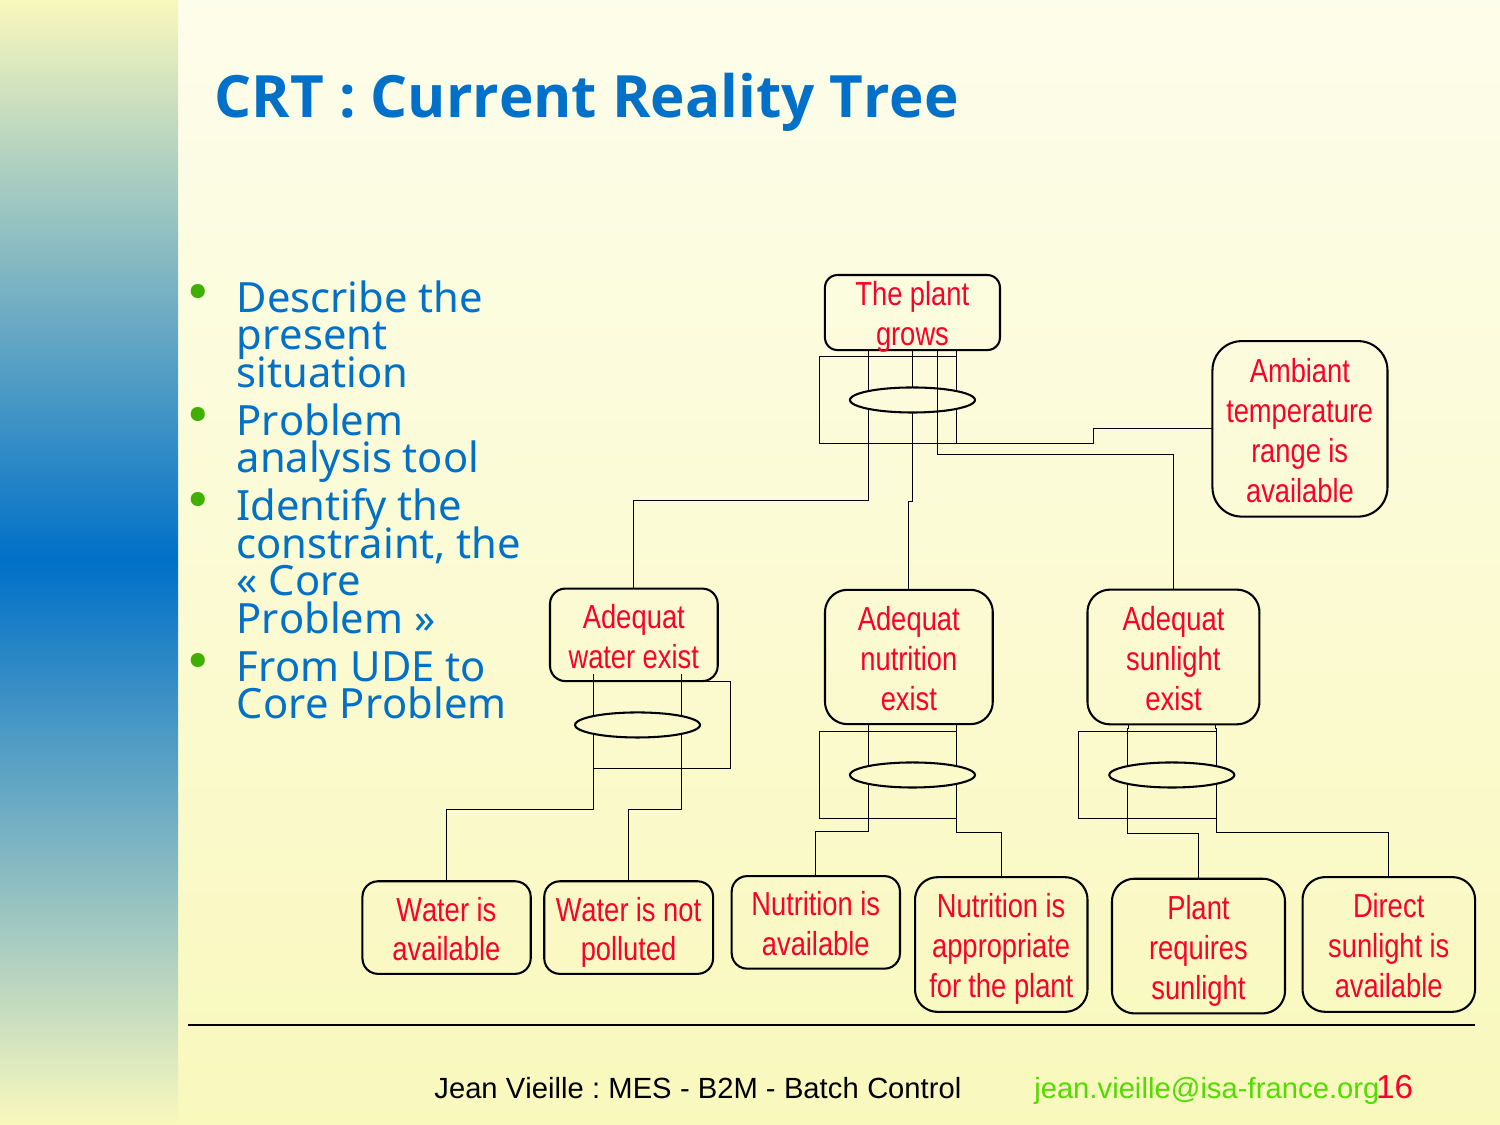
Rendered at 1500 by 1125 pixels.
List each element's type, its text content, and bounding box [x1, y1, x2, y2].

title CRT : Current Reality Tree [199, 24, 1466, 163]
list Describe the present situation Problem analysis tool Identify the constraint, the « Core Problem » From UDE to Core Problem [99, 275, 561, 1001]
text_box Water is available [362, 881, 531, 974]
text_box Direct sunlight is available [1302, 877, 1476, 1012]
text_box Nutrition is appropriate for the plant [915, 877, 1088, 1012]
text_box Adequat nutrition exist [825, 589, 993, 725]
text_box Plant requires sunlight [1112, 878, 1285, 1014]
text_box The plant grows [824, 275, 1000, 351]
text_box Adequat water exist [549, 588, 718, 682]
text_box Nutrition is available [731, 876, 901, 969]
text_box Adequat sunlight exist [1087, 589, 1260, 725]
text_box Ambiant temperature range is available [1212, 341, 1388, 517]
text_box Water is not polluted [544, 881, 714, 974]
